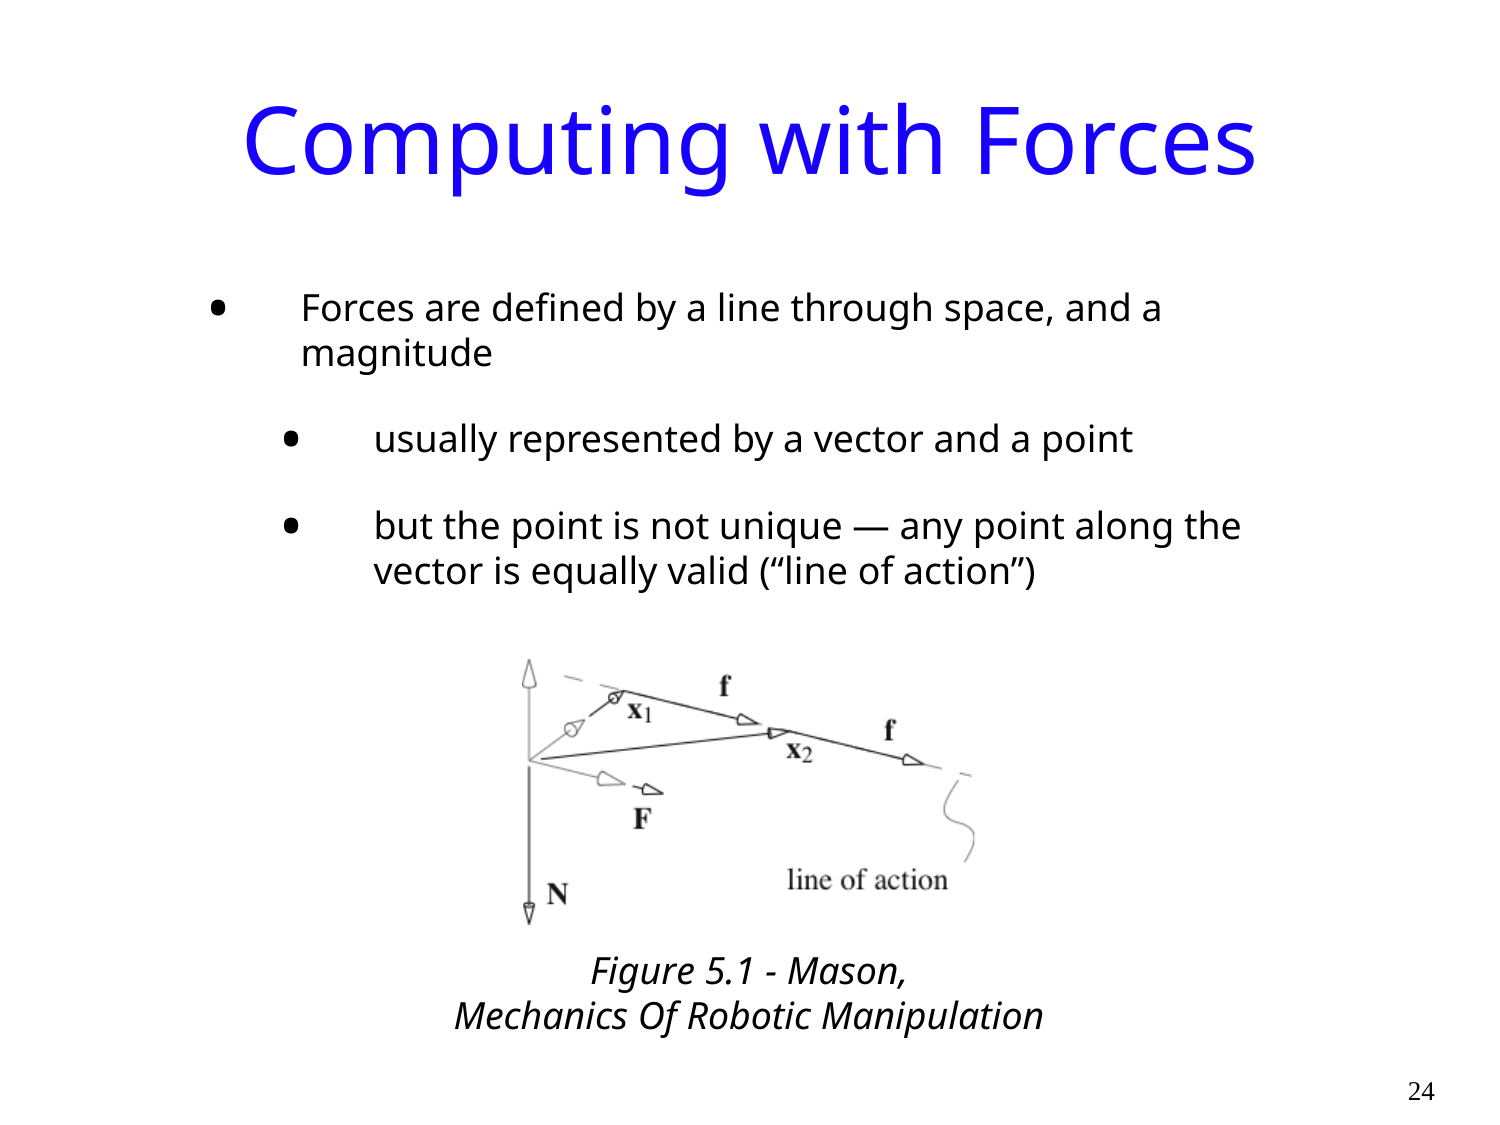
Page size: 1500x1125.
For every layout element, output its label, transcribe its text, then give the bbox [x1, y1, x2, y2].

picture [522, 658, 976, 925]
text_box Figure 5.1 - Mason, Mechanics Of Robotic Manipulation [453, 947, 1046, 1038]
list Forces are defined by a line through space, and a magnitude usually represented by a vector and a point but the point is not unique — any point along the vector is equally valid (“line of action”) [146, 275, 1354, 1023]
title Computing with Forces [146, 21, 1354, 252]
